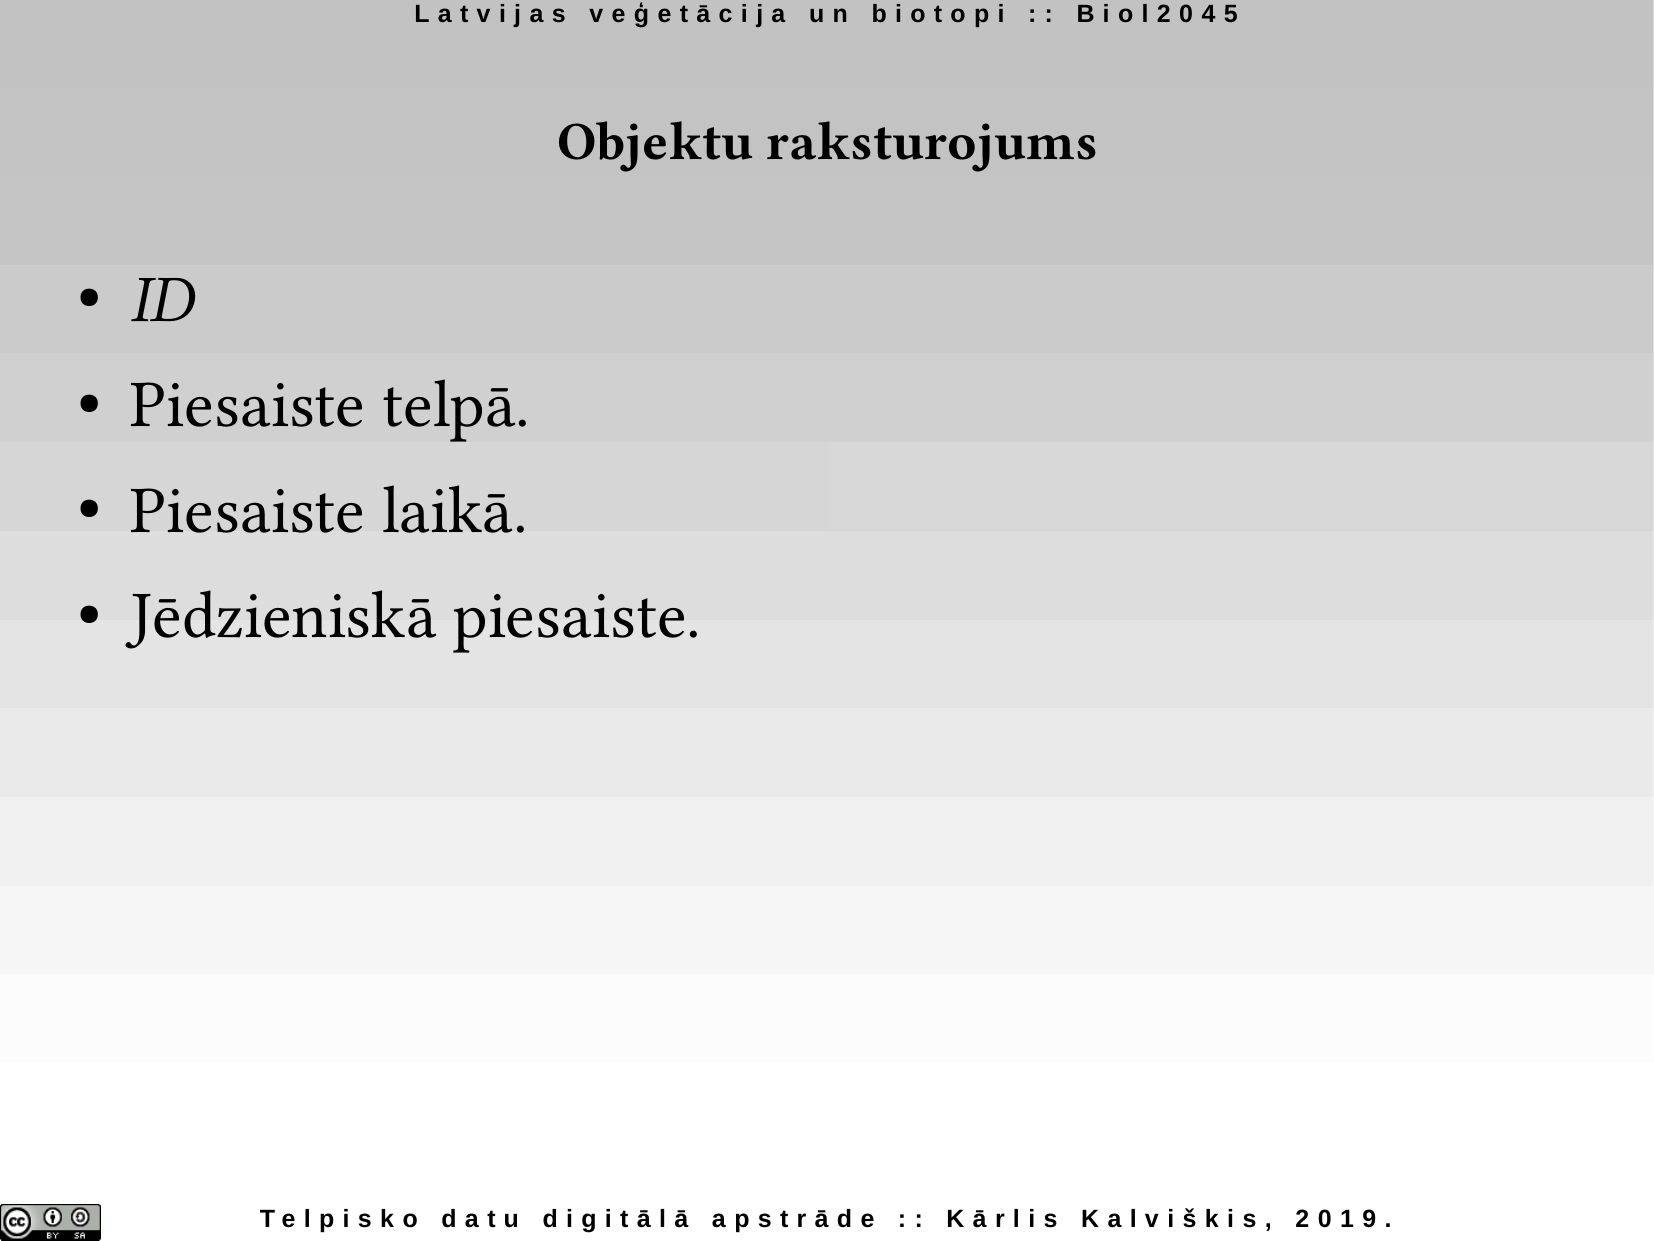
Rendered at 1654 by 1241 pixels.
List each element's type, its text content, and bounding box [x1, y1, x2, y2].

picture [0, 0, 1654, 1241]
title Objektu raksturojums [59, 37, 1596, 246]
list ID Piesaiste telpā. Piesaiste laikā. Jēdzieniskā piesaiste. [59, 261, 1596, 1175]
